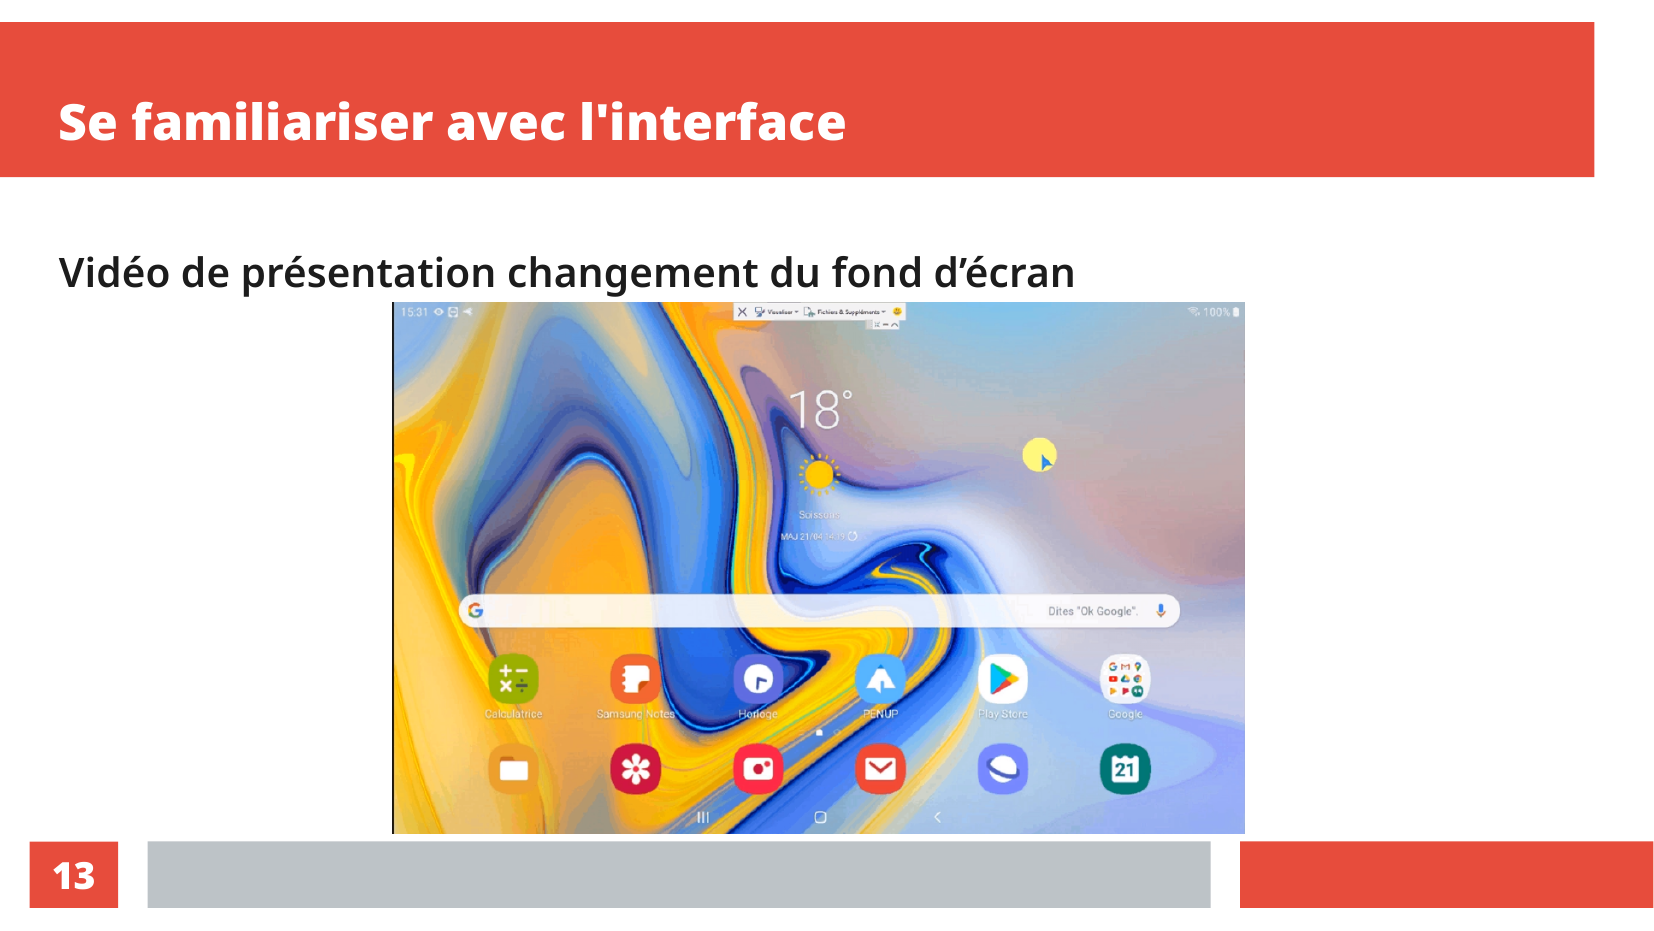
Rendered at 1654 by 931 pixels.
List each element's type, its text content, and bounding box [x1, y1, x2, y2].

picture [392, 302, 1245, 834]
title Se familiariser avec l'interface [59, 44, 1595, 156]
list Vidéo de présentation changement du fond d’écran [59, 243, 1565, 820]
